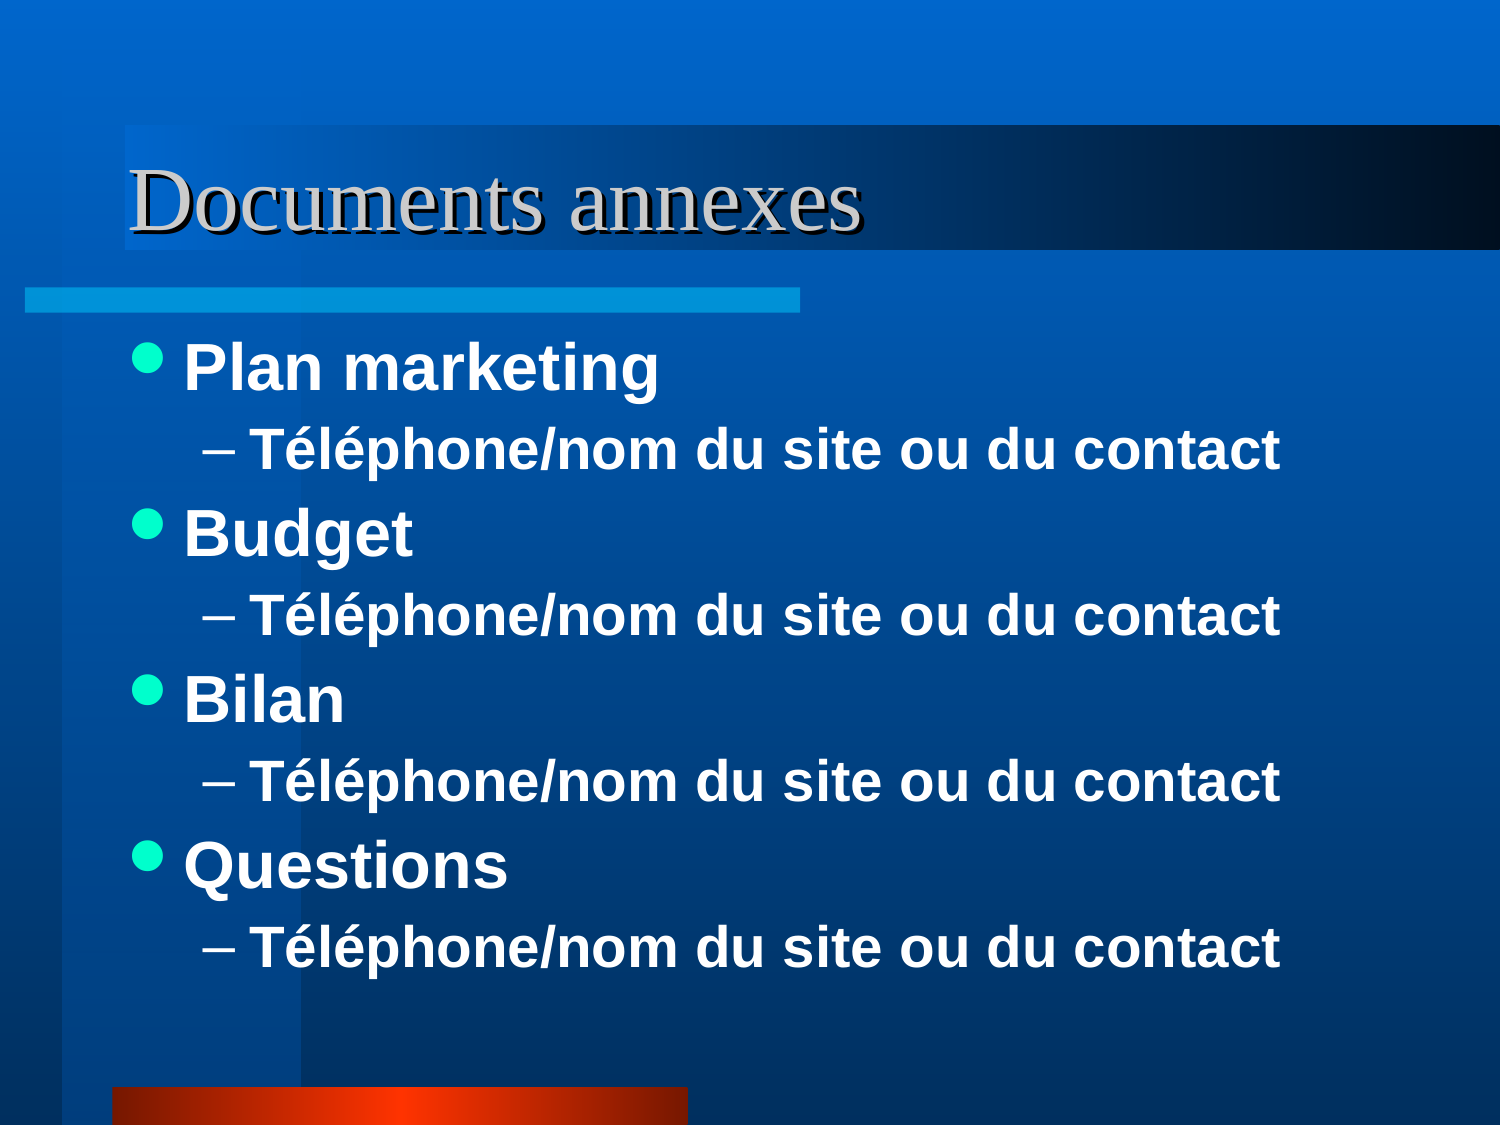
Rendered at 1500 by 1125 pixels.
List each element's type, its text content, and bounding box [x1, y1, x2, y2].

list Plan marketing Téléphone/nom du site ou du contact Budget Téléphone/nom du site ou du contact Bilan Téléphone/nom du site ou du contact Questions Téléphone/nom du site ou du contact [112, 324, 1388, 1000]
title Documents annexes [112, 99, 1388, 288]
